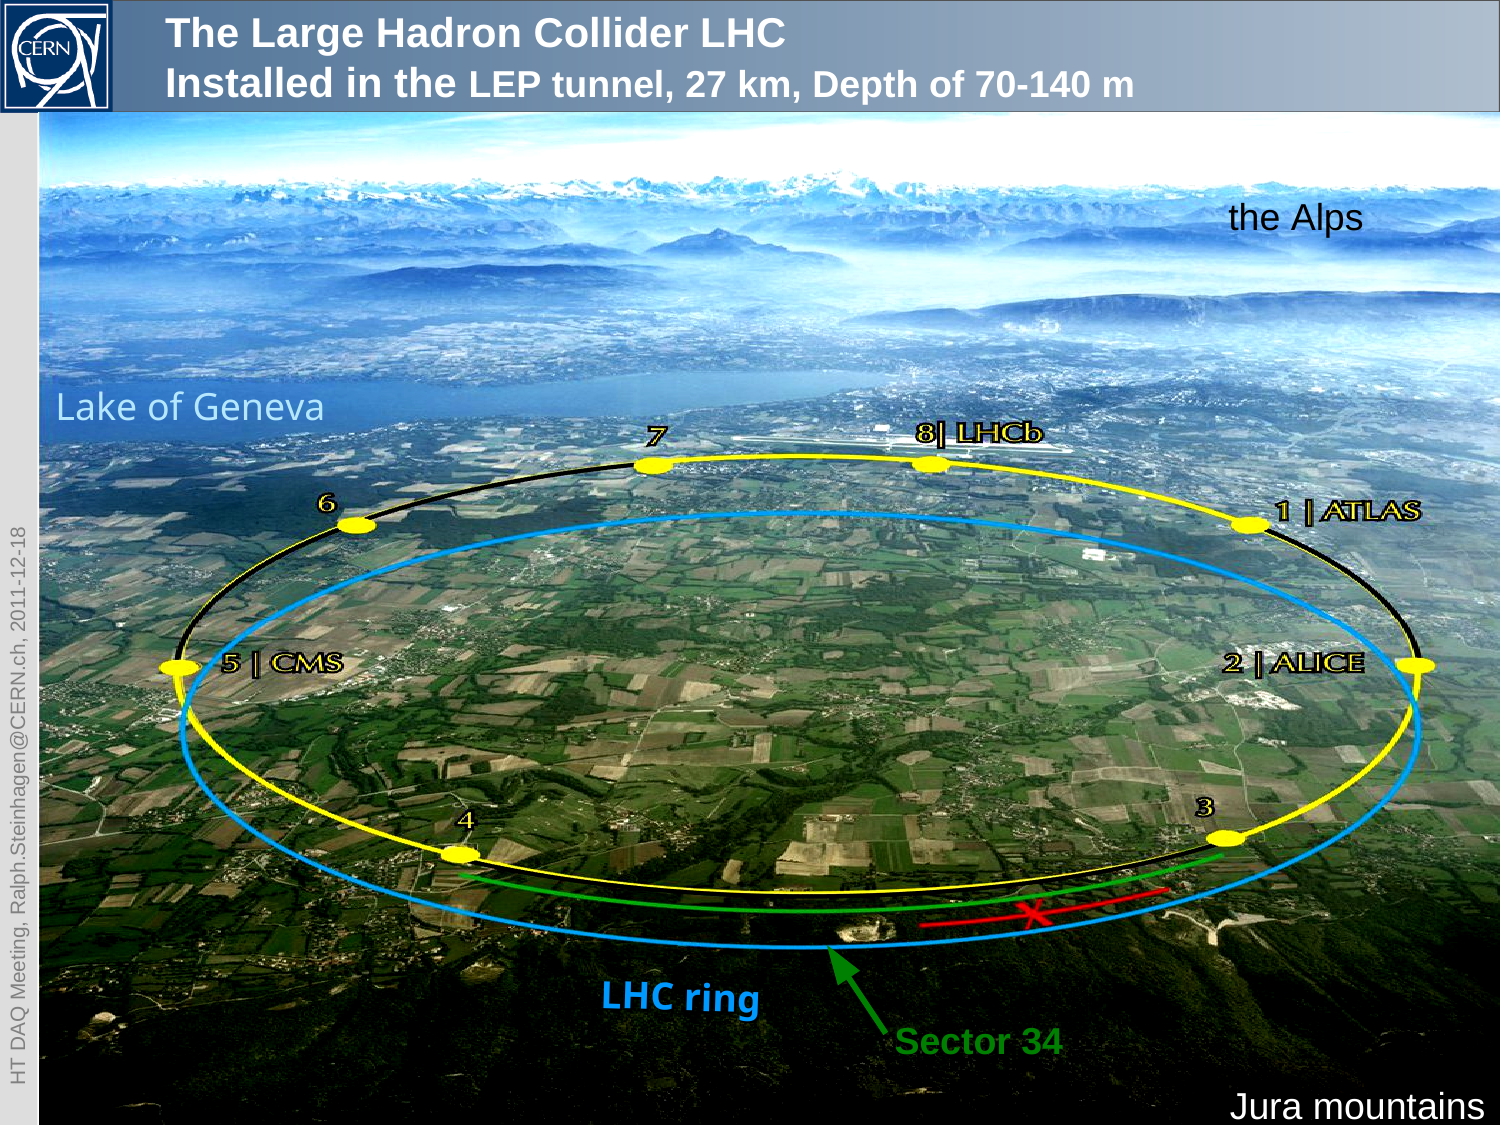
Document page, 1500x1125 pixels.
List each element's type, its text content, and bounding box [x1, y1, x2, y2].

picture [0, 0, 1500, 1125]
text_box Lake of Geneva [40, 374, 341, 436]
text_box Sector 34 [879, 1012, 1079, 1070]
text_box the Alps [1213, 188, 1379, 246]
text_box LHC ring [584, 962, 778, 1029]
title The Large Hadron Collider LHC Installed in the LEP tunnel, 27 km, Depth of 70-140 m [150, 0, 1388, 121]
text_box Jura mountains [1215, 1077, 1500, 1125]
